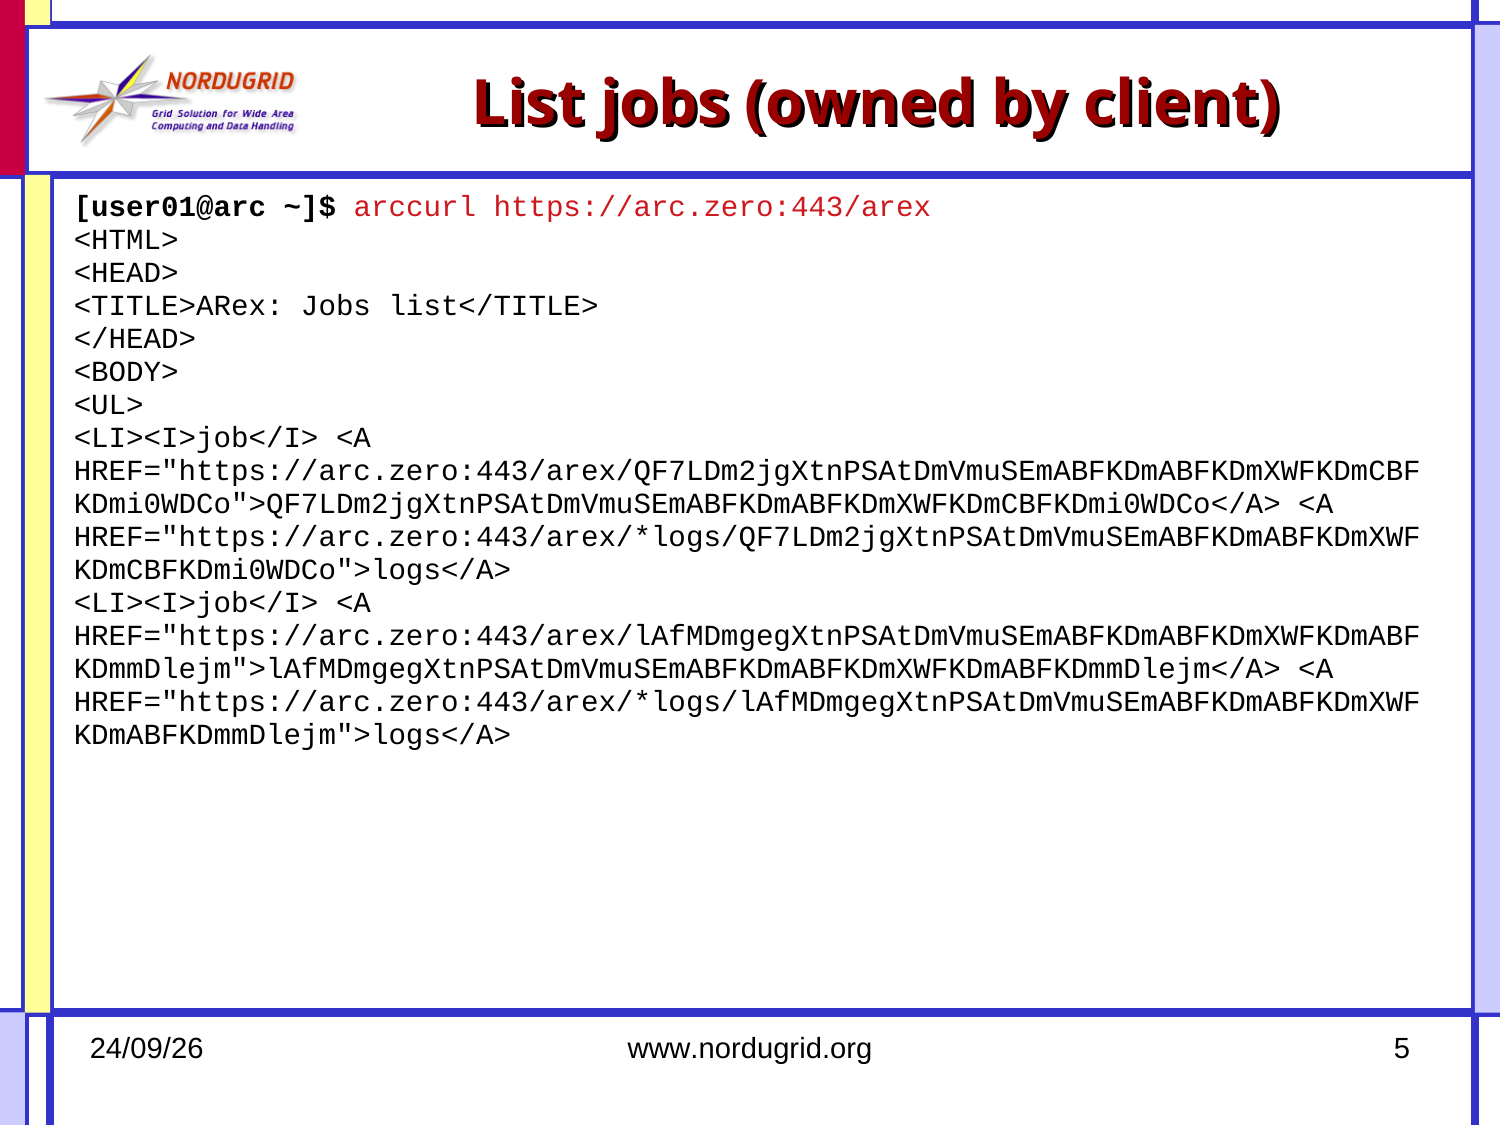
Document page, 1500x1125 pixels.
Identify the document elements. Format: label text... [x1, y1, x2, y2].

title List jobs (owned by client) [324, 17, 1428, 183]
text_box [user01@arc ~]$ arccurl https://arc.zero:443/arex <HTML> <HEAD> <TITLE>ARex: Jobs list</TITLE> </HEAD> <BODY> <UL> <LI><I>job</I> <A HREF="https://arc.zero:443/arex/QF7LDm2jgXtnPSAtDmVmuSEmABFKDmABFKDmXWFKDmCBFKDmi0WDCo">QF7LDm2jgXtnPSAtDmVmuSEmABFKDmABFKDmXWFKDmCBFKDmi0WDCo</A> <A HREF="https://arc.zero:443/arex/*logs/QF7LDm2jgXtnPSAtDmVmuSEmABFKDmABFKDmXWFKDmCBFKDmi0WDCo">logs</A> <LI><I>job</I> <A HREF="https://arc.zero:443/arex/lAfMDmgegXtnPSAtDmVmuSEmABFKDmABFKDmXWFKDmABFKDmmDlejm">lAfMDmgegXtnPSAtDmVmuSEmABFKDmABFKDmXWFKDmABFKDmmDlejm</A> <A HREF="https://arc.zero:443/arex/*logs/lAfMDmgegXtnPSAtDmVmuSEmABFKDmABFKDmXWFKDmABFKDmmDlejm">logs</A> [59, 184, 1447, 1004]
picture [40, 49, 301, 148]
